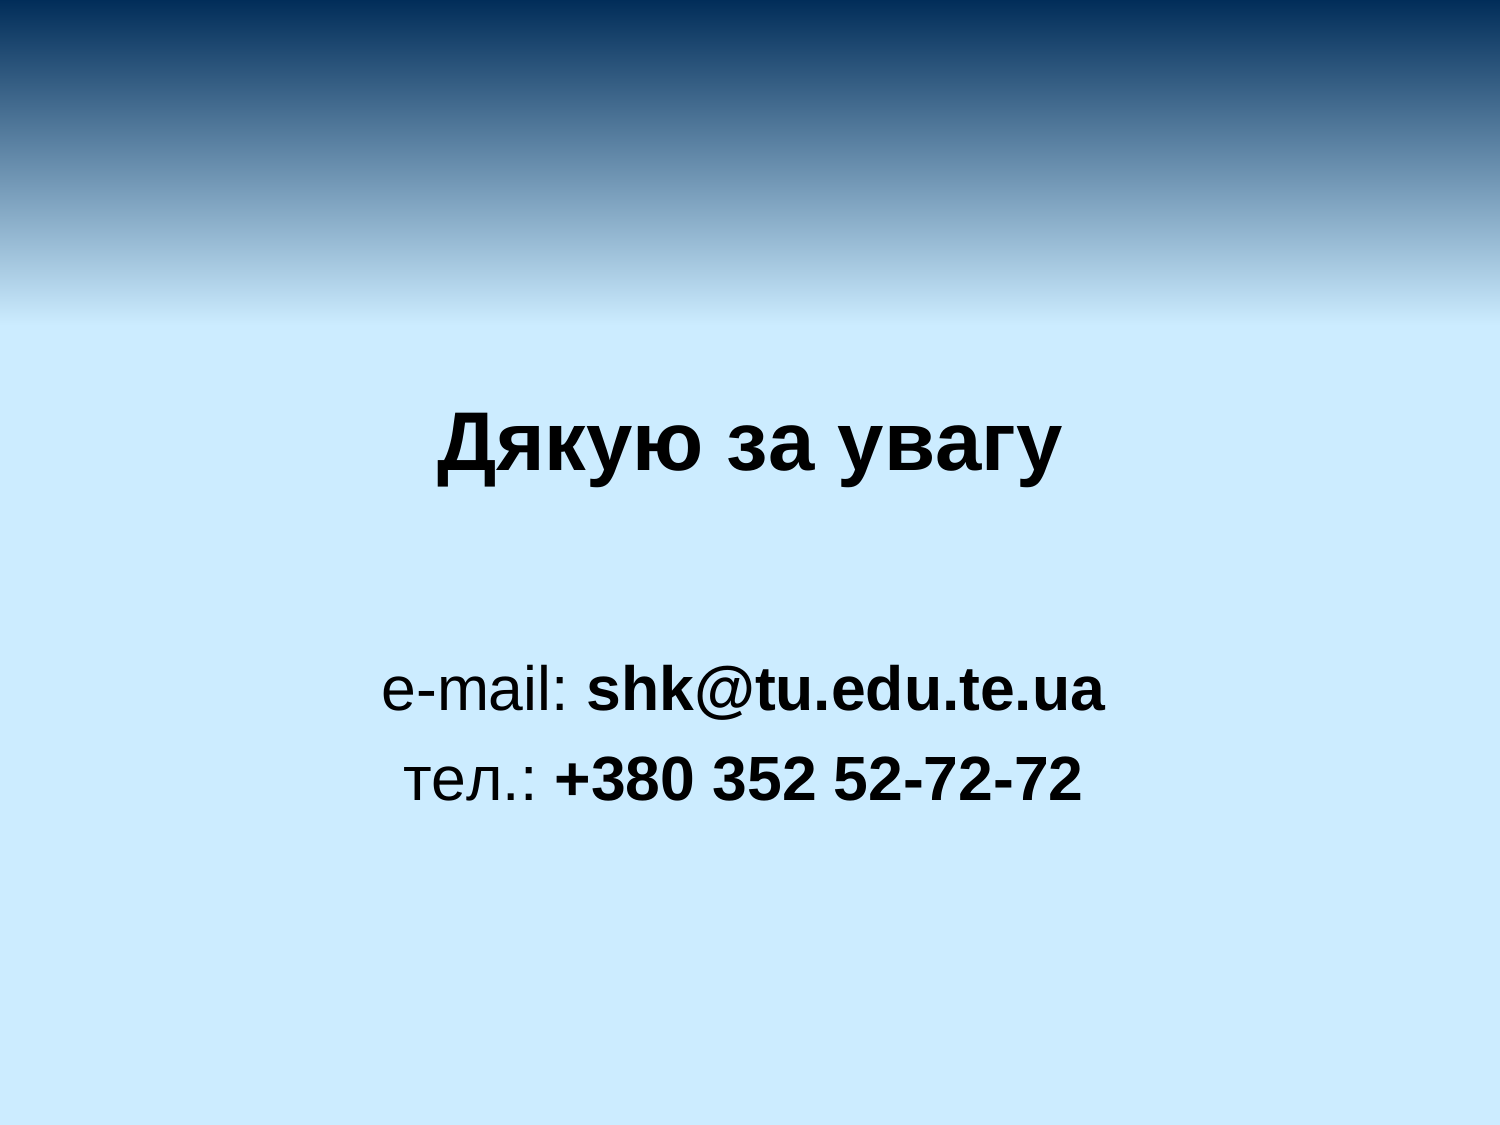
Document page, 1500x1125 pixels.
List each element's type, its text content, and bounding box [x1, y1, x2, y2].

list e-mail: shk@tu.edu.te.ua тел.: +380 352 52-72-72 [24, 624, 1463, 890]
title Дякую за увагу [24, 337, 1476, 538]
